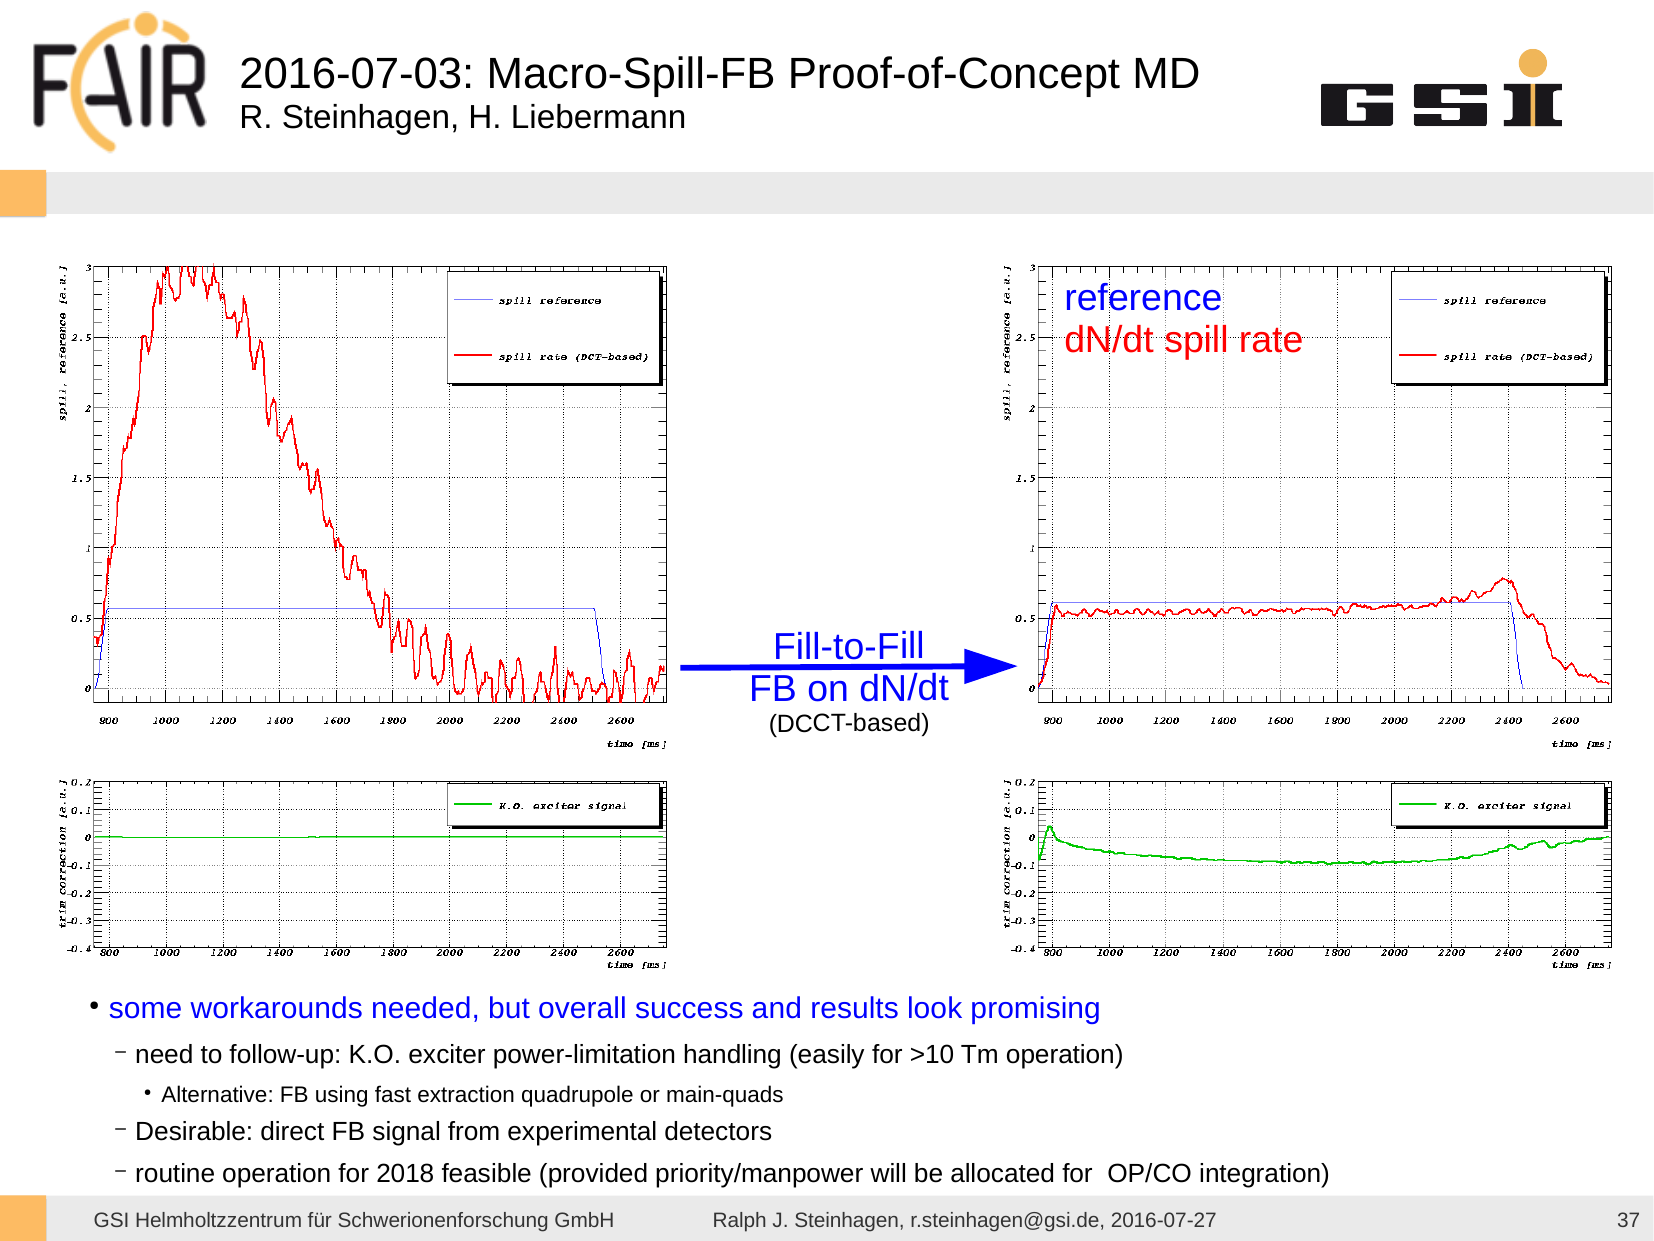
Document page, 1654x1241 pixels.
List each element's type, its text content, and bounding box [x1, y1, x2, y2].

picture [958, 242, 1638, 986]
text_box reference dN/dt spill rate [1049, 269, 1346, 379]
picture [33, 10, 207, 155]
picture [14, 242, 693, 986]
list some workarounds needed, but overall success and results look promising need to follow-up: K.O. exciter power-limitation handling (easily for >10 Tm operation) Alternative: FB using fast extraction quadrupole or main-quads Desirable: direct FB signal from experimental detectors routine operation for 2018 feasible (provided priority/manpower will be allocated for OP/CO integration) [82, 988, 1571, 1191]
title 2016-07-03: Macro-Spill-FB Proof-of-Concept MD R. Steinhagen, H. Liebermann [239, 18, 1311, 167]
picture [1319, 46, 1564, 129]
